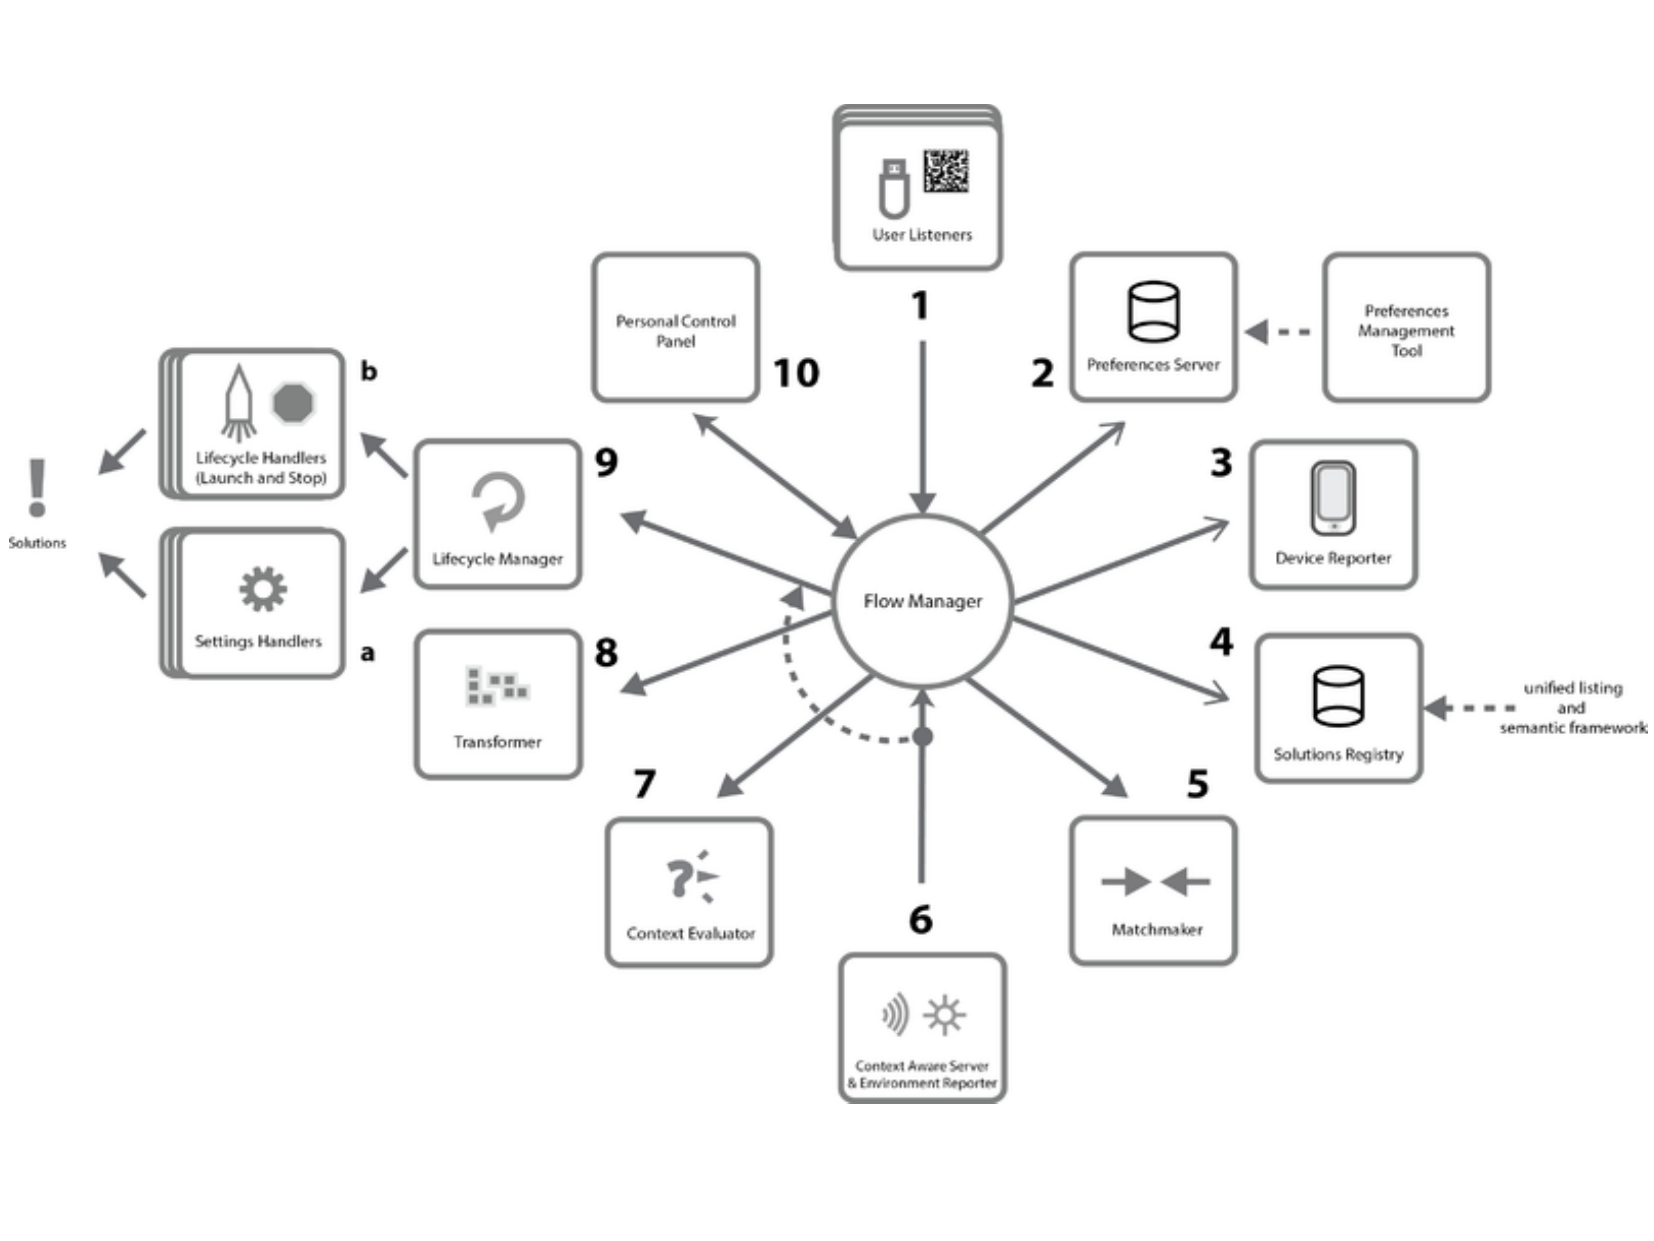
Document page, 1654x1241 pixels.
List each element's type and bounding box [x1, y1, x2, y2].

picture [9, 104, 1648, 1104]
